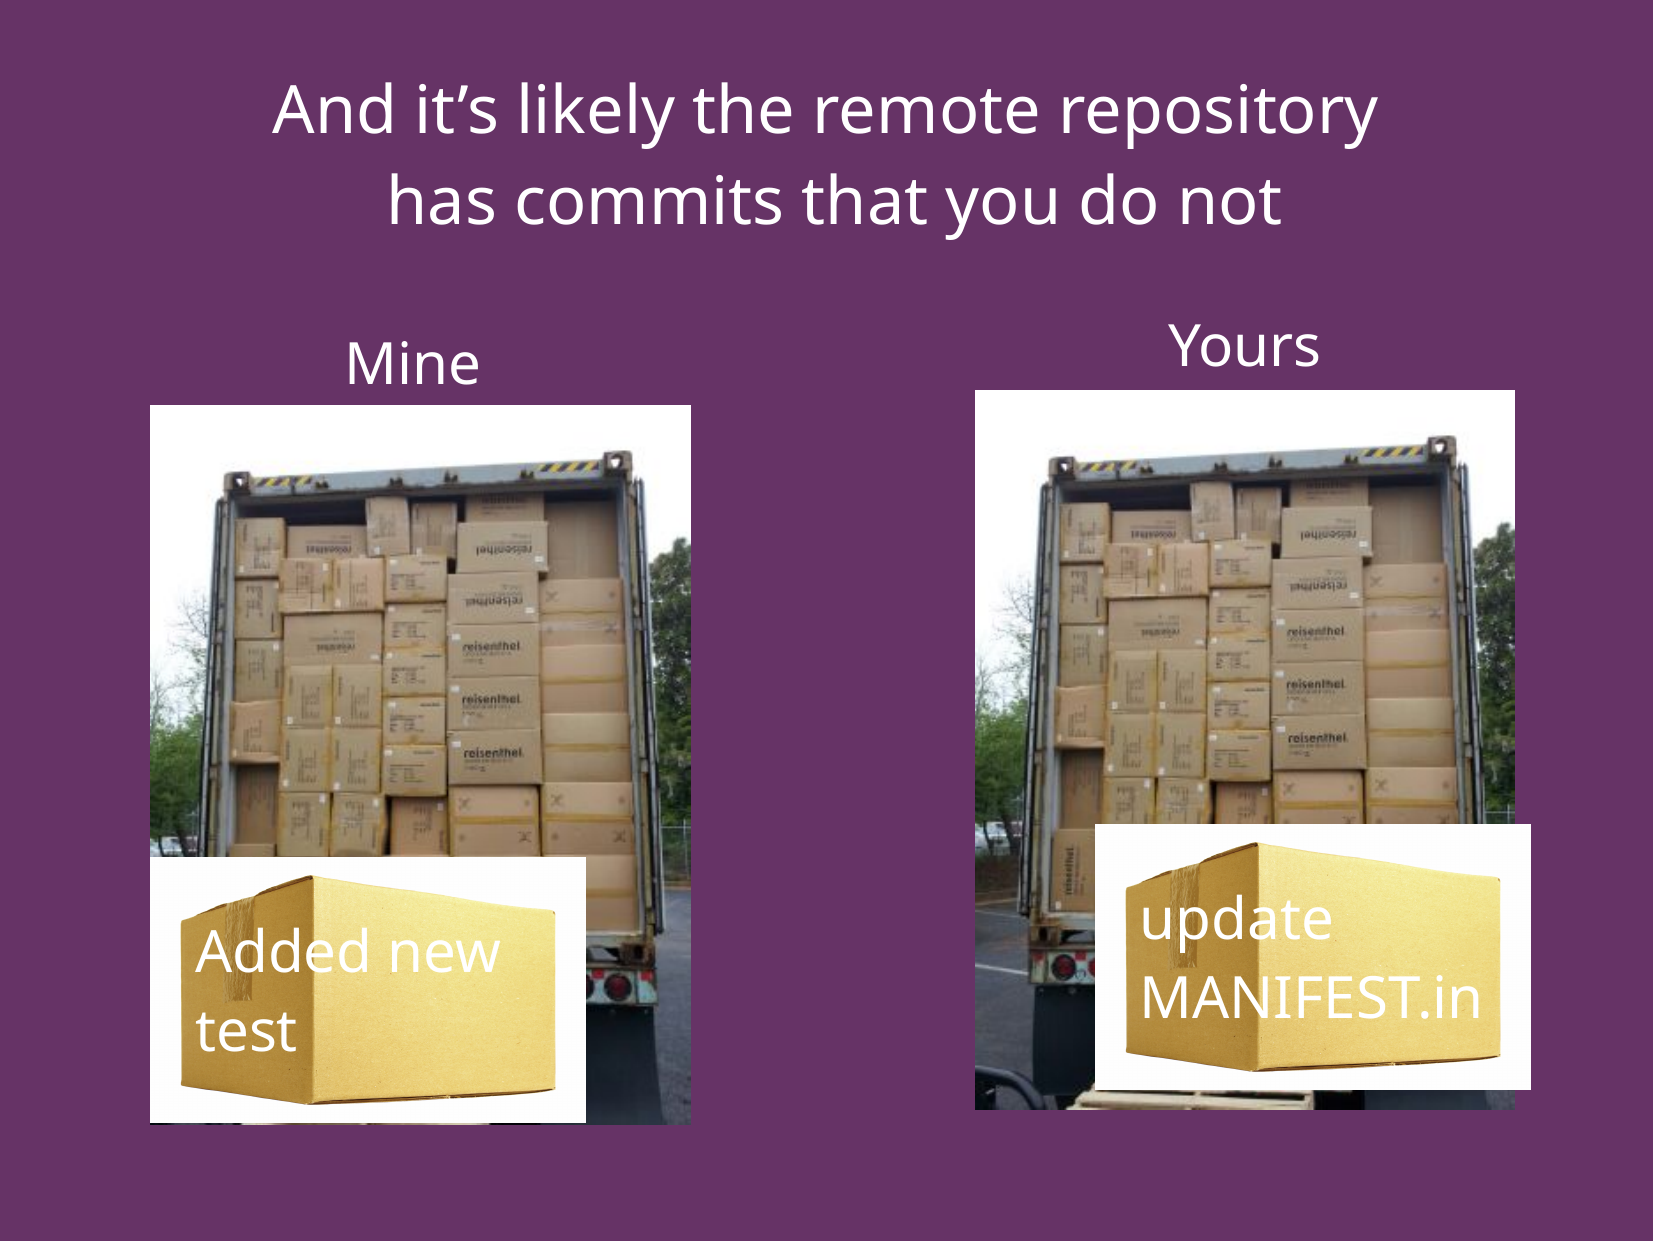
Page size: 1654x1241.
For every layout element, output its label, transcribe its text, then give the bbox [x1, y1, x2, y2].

title And it’s likely the remote repository has commits that you do not [82, 27, 1571, 279]
picture [975, 390, 1531, 1111]
text_box update MANIFEST.in [1125, 870, 1531, 1093]
text_box Mine [330, 315, 796, 410]
text_box Yours [1153, 296, 1619, 391]
text_box Added new test [180, 902, 586, 1126]
picture [150, 405, 691, 1126]
